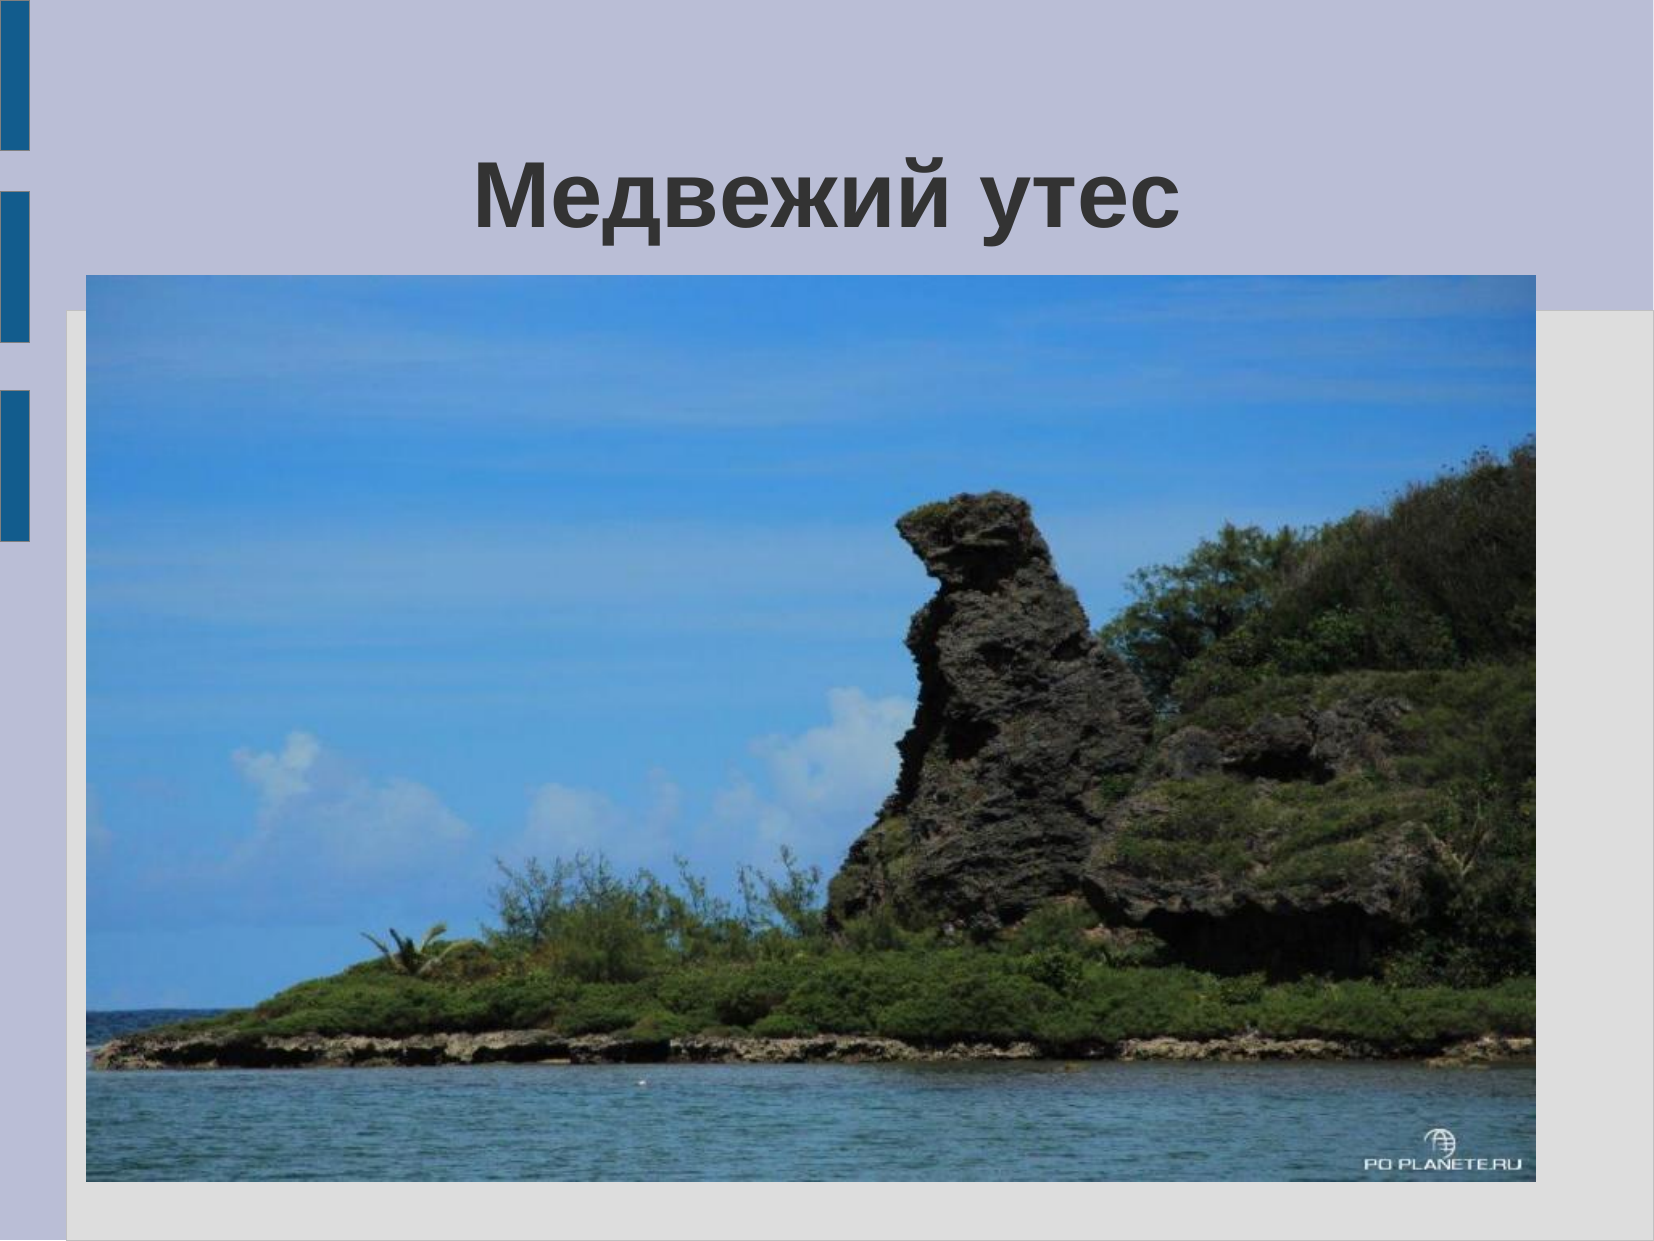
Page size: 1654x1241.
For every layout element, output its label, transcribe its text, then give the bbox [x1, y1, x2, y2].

title Медвежий утес [121, 91, 1534, 275]
picture [86, 275, 1536, 1182]
